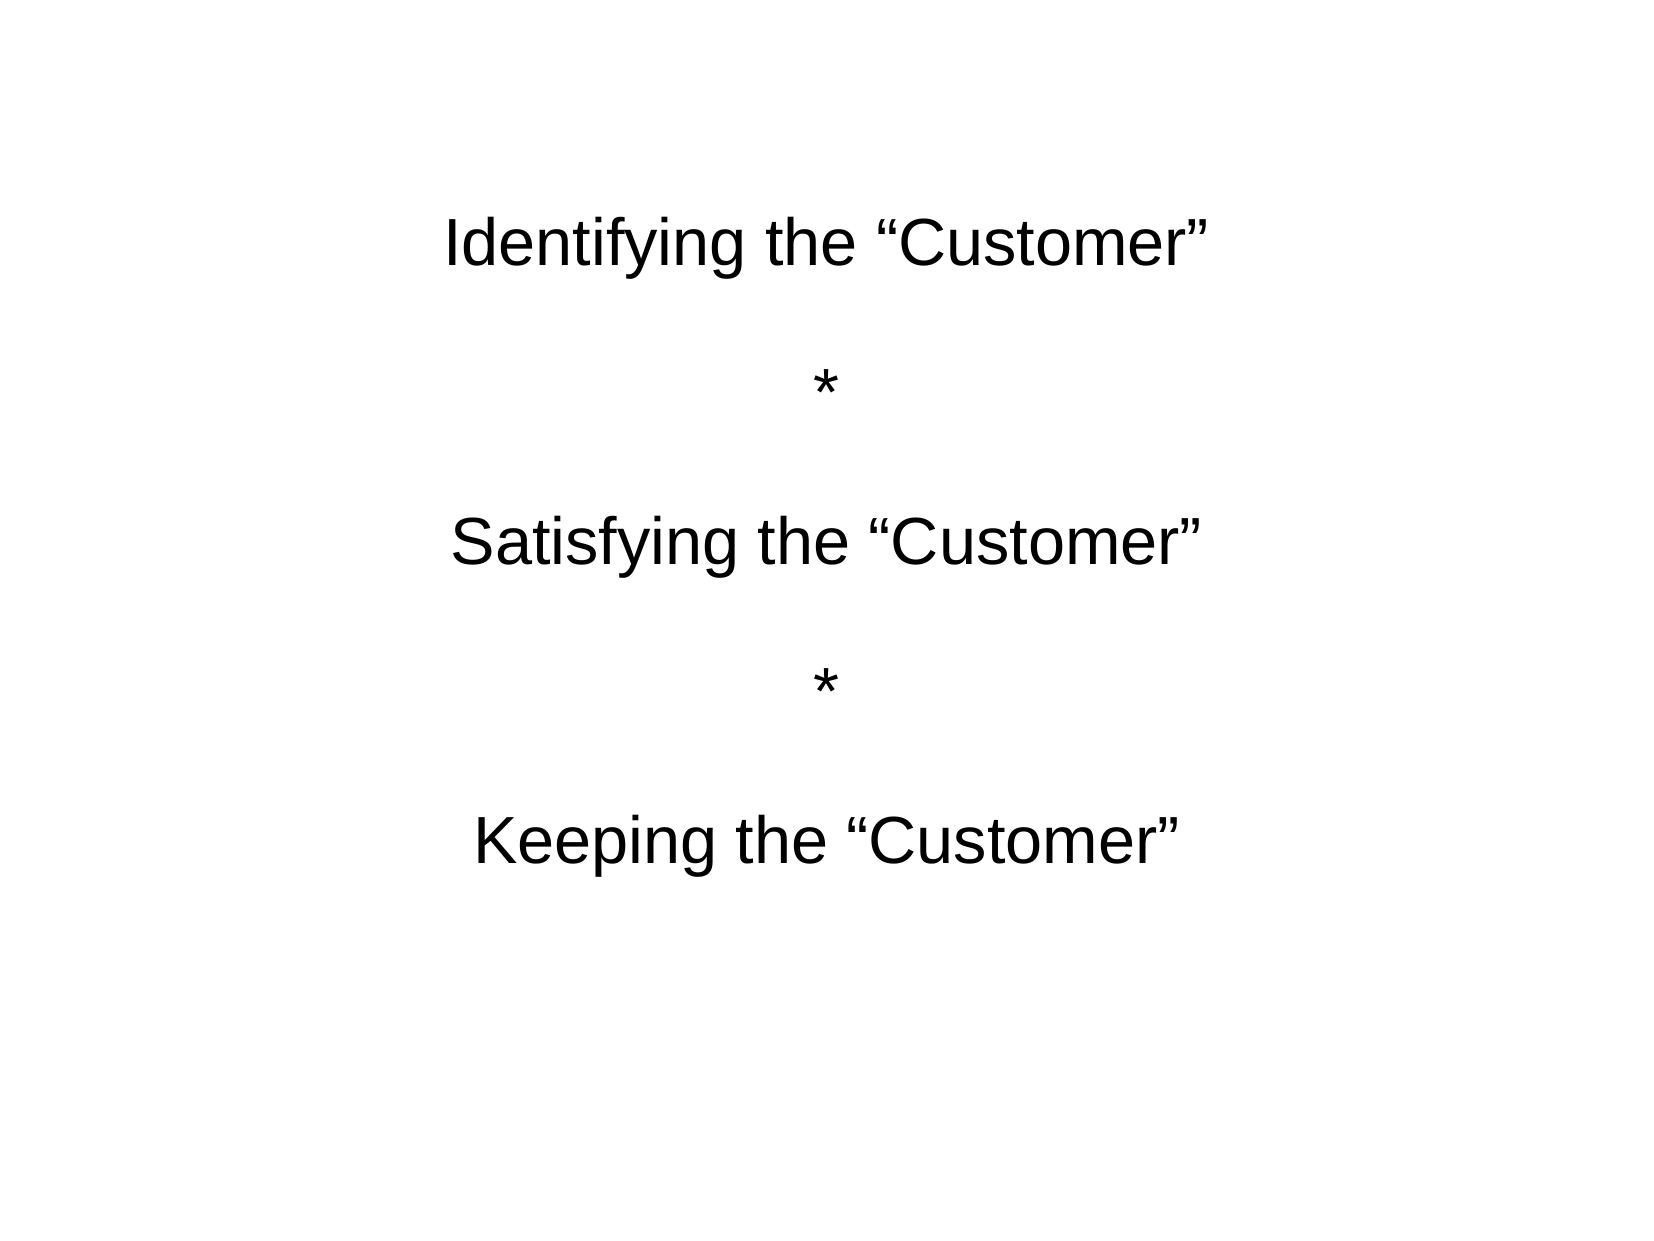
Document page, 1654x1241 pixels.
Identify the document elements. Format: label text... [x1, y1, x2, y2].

subtitle Identifying the “Customer” * Satisfying the “Customer” * Keeping the “Customer” [82, 56, 1571, 1102]
